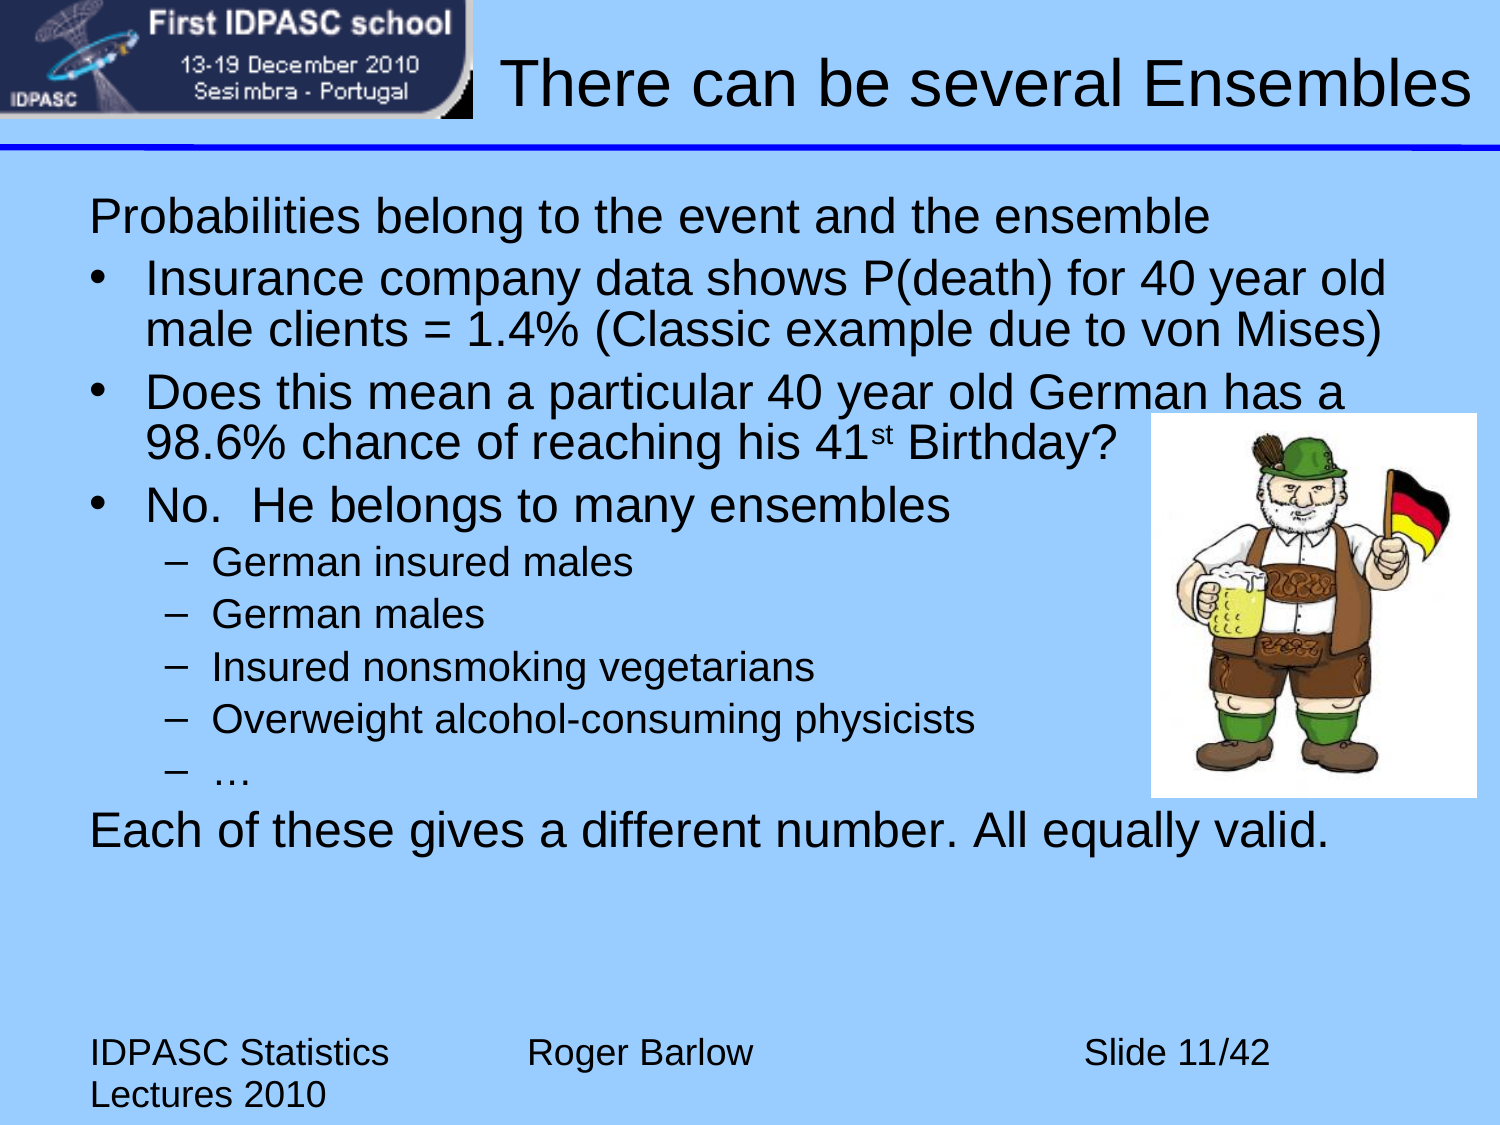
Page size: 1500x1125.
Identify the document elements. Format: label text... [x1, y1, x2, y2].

picture [1151, 413, 1477, 798]
list Probabilities belong to the event and the ensemble Insurance company data shows P(death) for 40 year old male clients = 1.4% (Classic example due to von Mises) Does this mean a particular 40 year old German has a 98.6% chance of reaching his 41st Birthday? No. He belongs to many ensembles German insured males German males Insured nonsmoking vegetarians Overweight alcohol-consuming physicists … Each of these gives a different number. All equally valid. [75, 177, 1426, 1006]
picture [0, 0, 472, 119]
title There can be several Ensembles [472, 0, 1500, 221]
